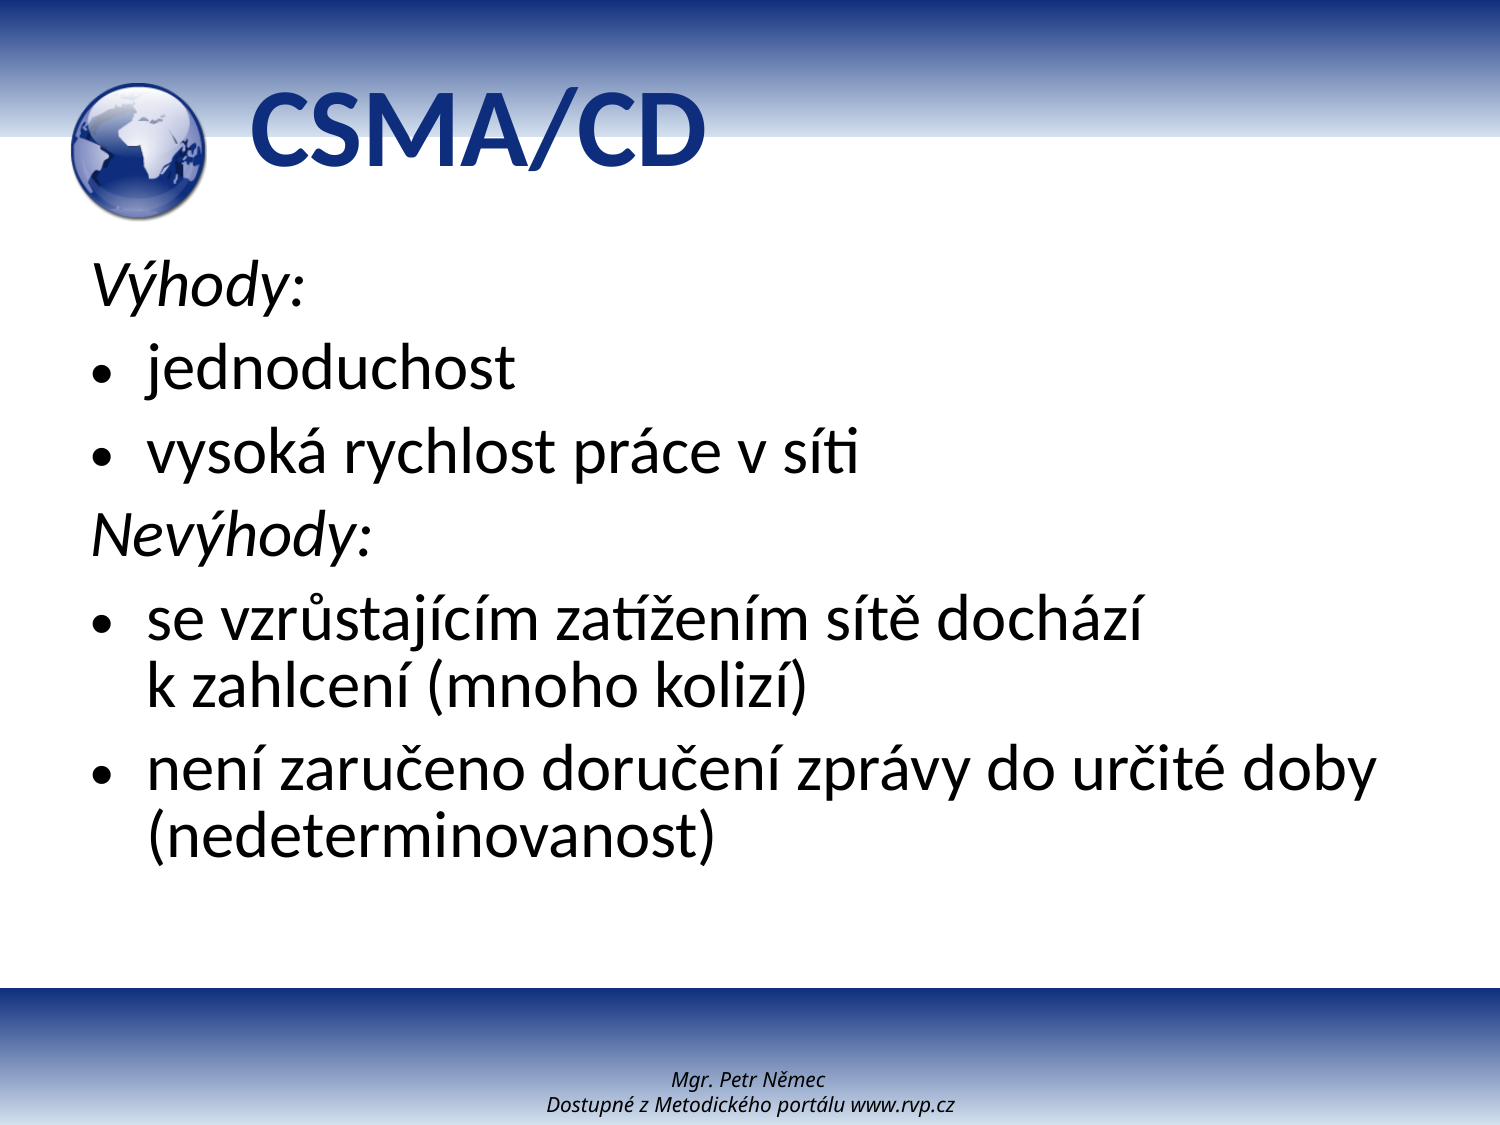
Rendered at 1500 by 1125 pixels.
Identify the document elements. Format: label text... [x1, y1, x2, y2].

picture [69, 83, 207, 222]
title CSMA/CD [235, 45, 1426, 233]
list Výhody: jednoduchost vysoká rychlost práce v síti Nevýhody: se vzrůstajícím zatížením sítě dochází k zahlcení (mnoho kolizí) není zaručeno doručení zprávy do určité doby (nedeterminovanost) [75, 248, 1426, 1000]
